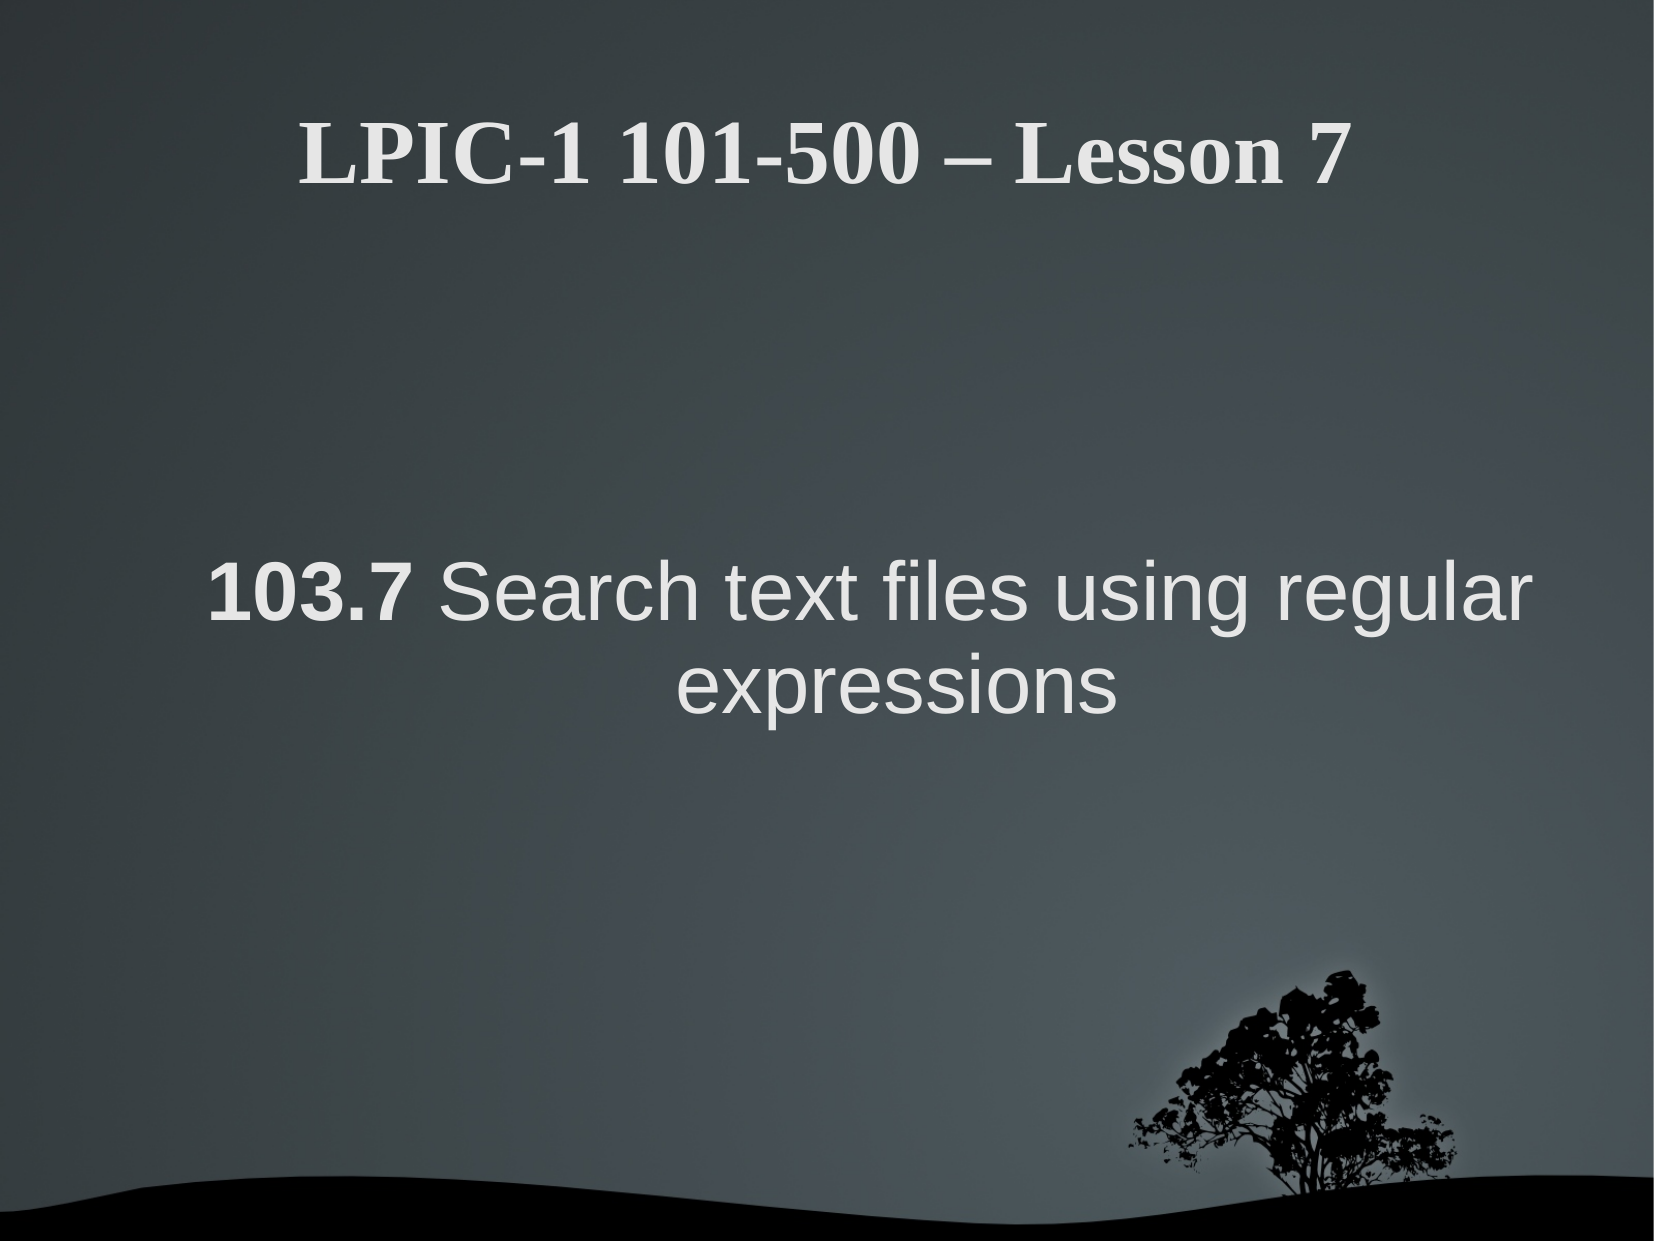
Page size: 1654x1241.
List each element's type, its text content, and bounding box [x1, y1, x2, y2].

picture [0, 0, 1654, 1241]
list 103.7 Search text files using regular expressions [82, 290, 1571, 1109]
title LPIC-1 101-500 – Lesson 7 [82, 49, 1571, 257]
